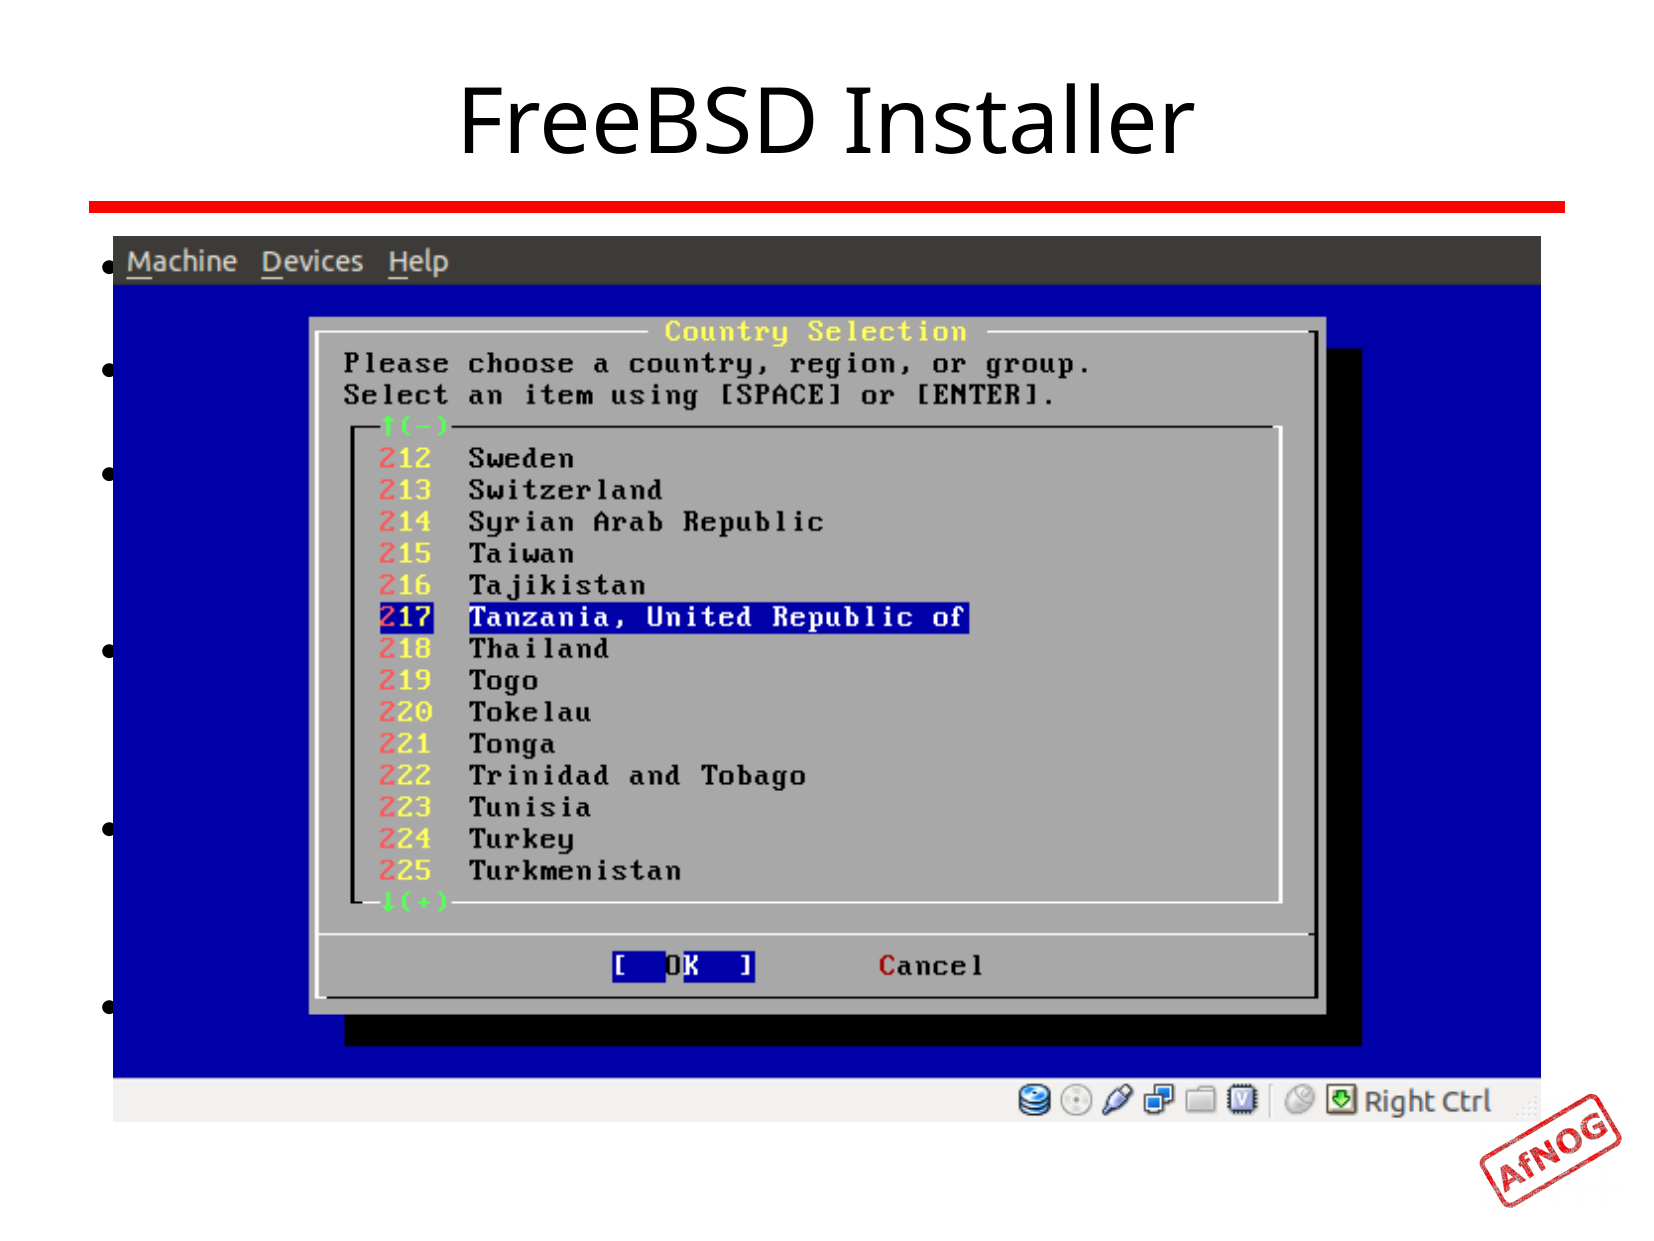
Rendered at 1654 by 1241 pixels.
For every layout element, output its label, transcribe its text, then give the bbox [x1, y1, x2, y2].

picture [1476, 1090, 1625, 1211]
title FreeBSD Installer [88, 36, 1565, 200]
picture [319, 236, 1572, 1122]
list Text “windows” Buttons at the bottom TAB key to switch buttons Enter key to activate the selected button Up and Down arrows to select item from menu Select OK to activate [82, 236, 319, 1108]
